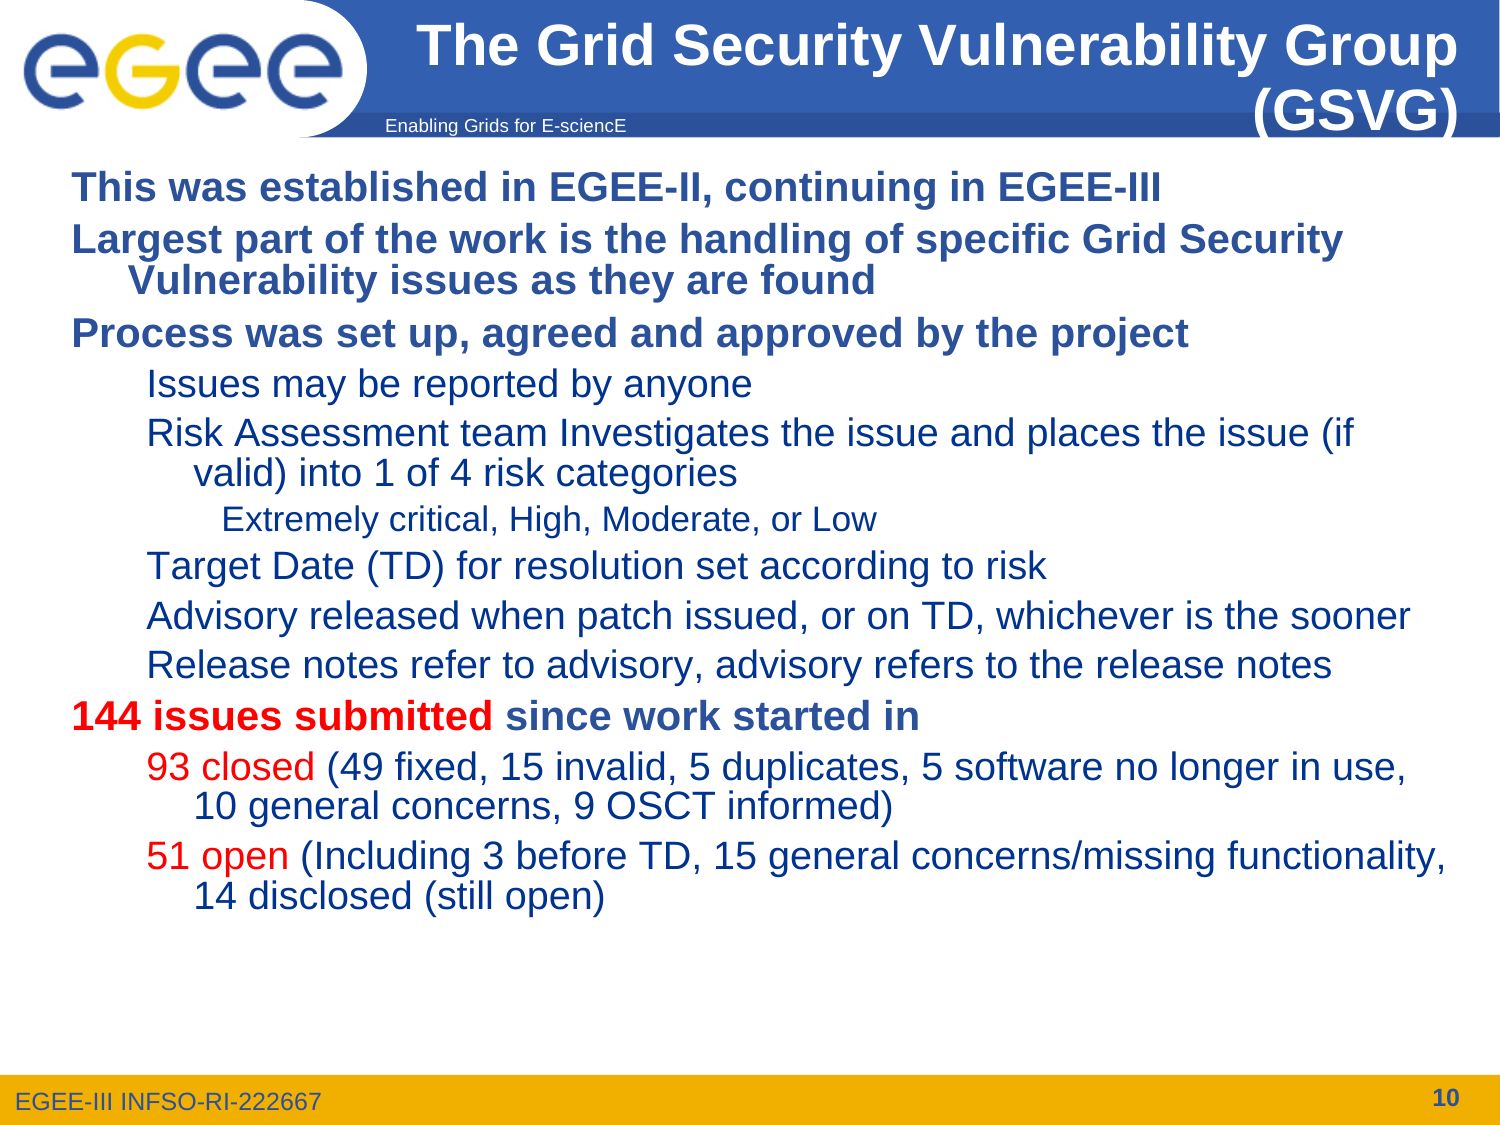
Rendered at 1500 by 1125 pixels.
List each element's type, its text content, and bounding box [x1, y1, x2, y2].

list This was established in EGEE-II, continuing in EGEE-III Largest part of the work is the handling of specific Grid Security Vulnerability issues as they are found Process was set up, agreed and approved by the project Issues may be reported by anyone Risk Assessment team Investigates the issue and places the issue (if valid) into 1 of 4 risk categories Extremely critical, High, Moderate, or Low Target Date (TD) for resolution set according to risk Advisory released when patch issued, or on TD, whichever is the sooner Release notes refer to advisory, advisory refers to the release notes 144 issues submitted since work started in 93 closed (49 fixed, 15 invalid, 5 duplicates, 5 software no longer in use, 10 general concerns, 9 OSCT informed) 51 open (Including 3 before TD, 15 general concerns/missing functionality, 14 disclosed (still open) [56, 159, 1466, 1116]
picture [18, 30, 349, 112]
title The Grid Security Vulnerability Group (GSVG) [369, 0, 1475, 161]
